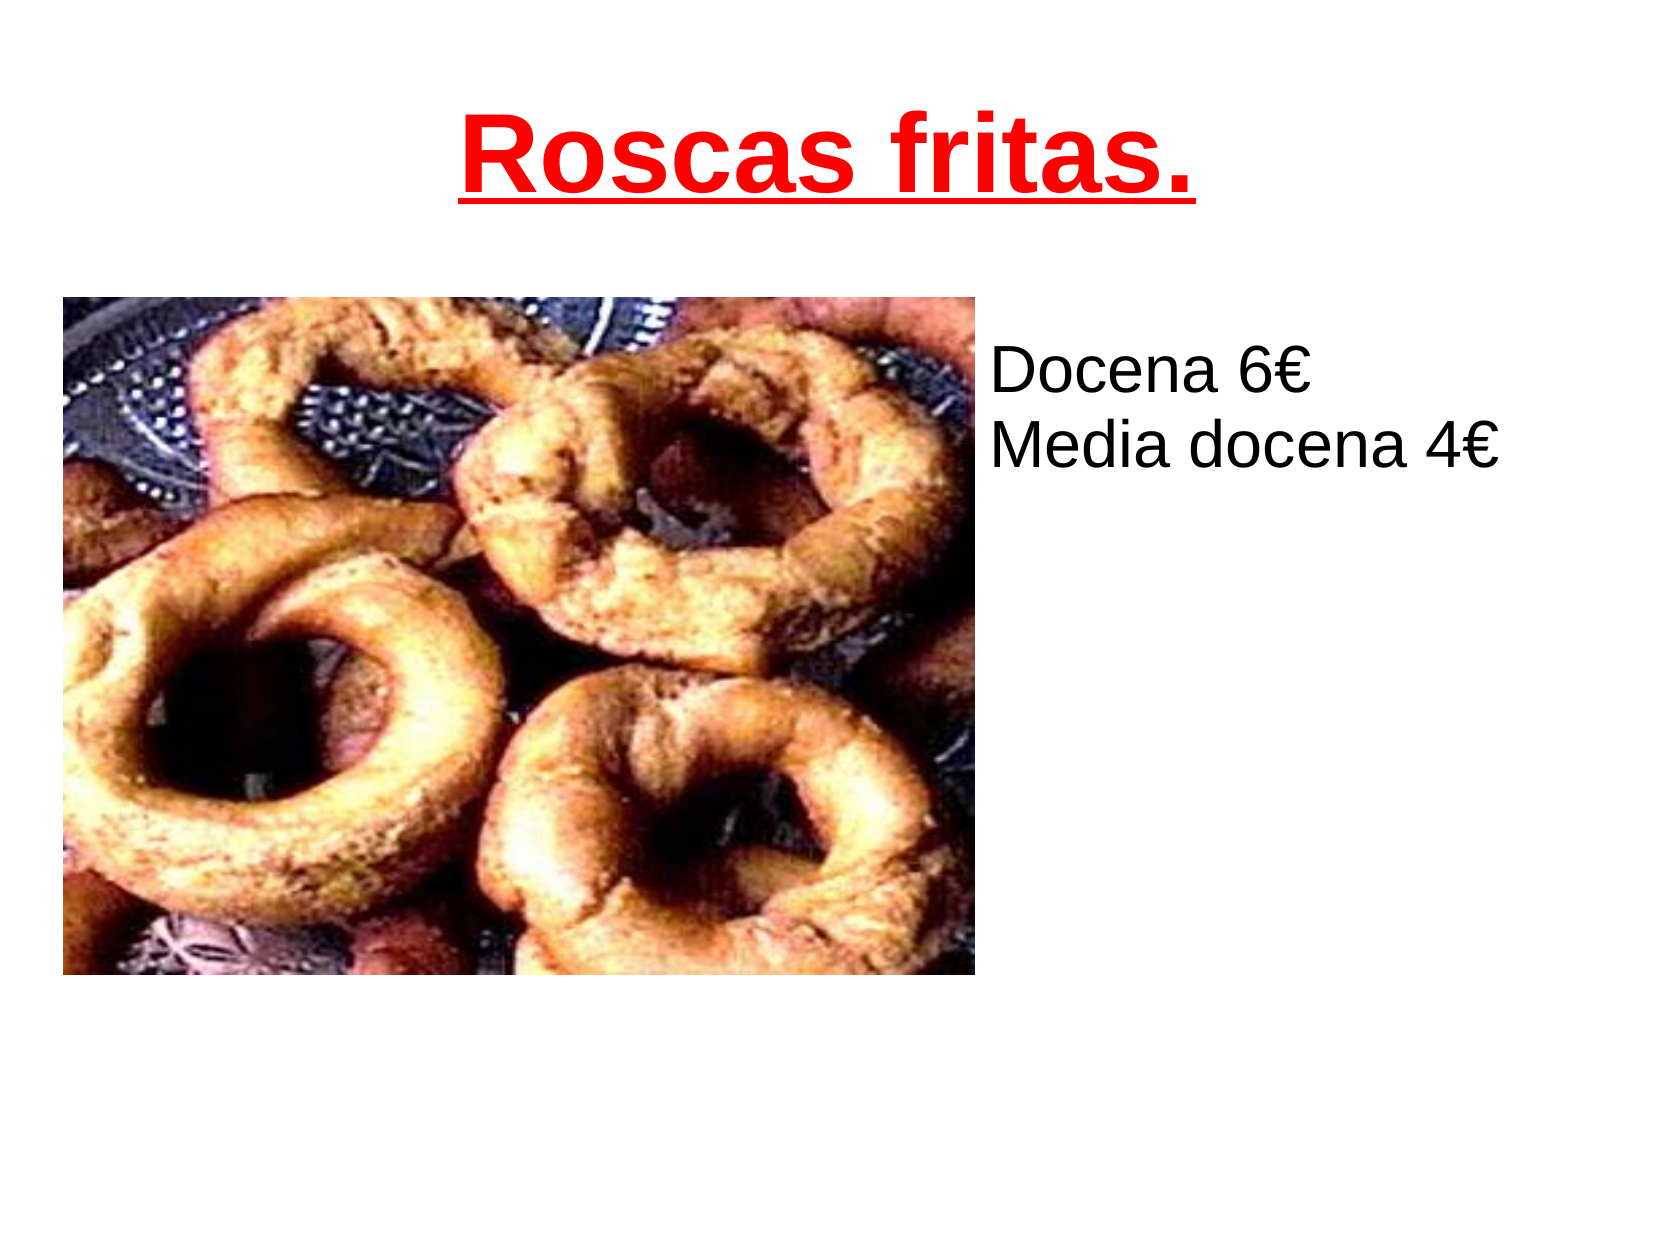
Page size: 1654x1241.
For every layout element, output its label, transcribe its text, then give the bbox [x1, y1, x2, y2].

picture [63, 297, 975, 975]
title Roscas fritas. [82, 56, 1571, 250]
text_box Docena 6€ Media docena 4€ [975, 324, 1536, 532]
